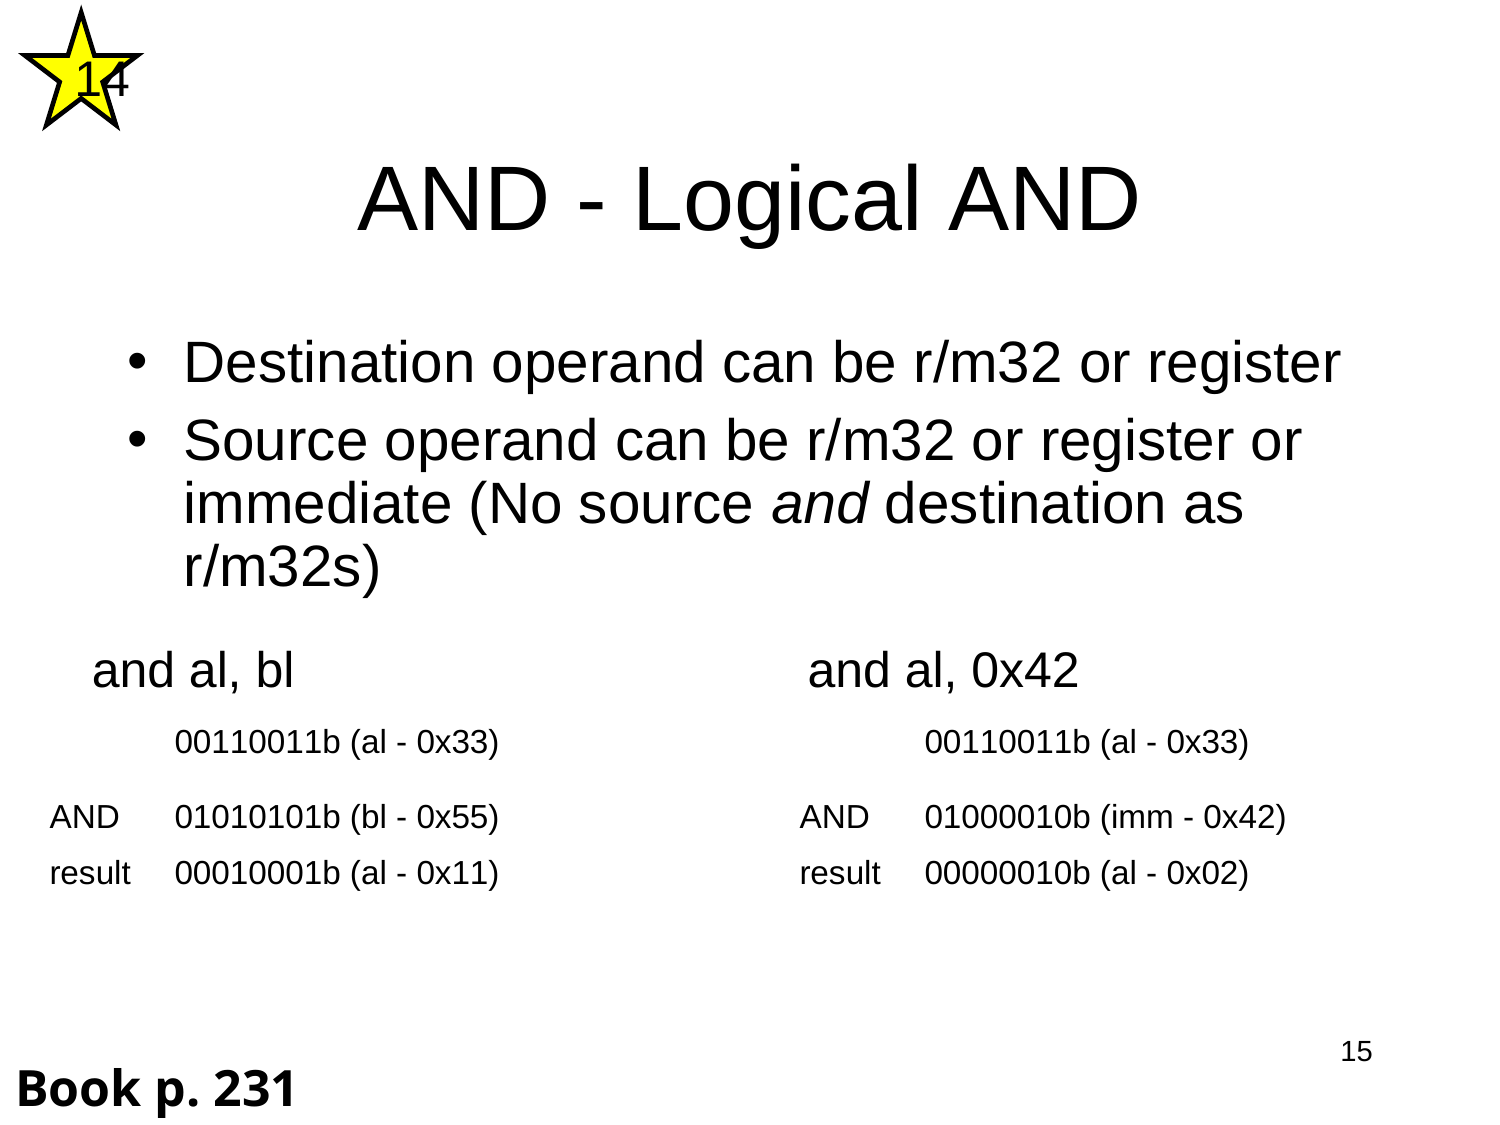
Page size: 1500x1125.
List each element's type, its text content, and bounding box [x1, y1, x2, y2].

table_header 00110011b (al - 0x33) [160, 713, 722, 788]
table_cell result [35, 843, 160, 899]
text_box and al, bl [77, 629, 310, 706]
table_cell AND [35, 788, 160, 843]
list Destination operand can be r/m32 or register Source operand can be r/m32 or register or immediate (No source and destination as r/m32s) [112, 324, 1388, 638]
text_box and al, 0x42 [792, 629, 1095, 706]
table_cell AND [785, 788, 910, 843]
title AND - Logical AND [112, 99, 1388, 288]
table_header 00110011b (al - 0x33) [910, 713, 1472, 788]
text_box Book p. 231 [0, 1049, 315, 1125]
table_cell 00010001b (al - 0x11) [160, 843, 722, 899]
text_box 14 [24, 12, 138, 125]
table_header [785, 713, 910, 788]
table_cell result [785, 843, 910, 899]
table_cell 01000010b (imm - 0x42) [910, 788, 1472, 843]
table_cell 00000010b (al - 0x02) [910, 843, 1472, 899]
table_cell 01010101b (bl - 0x55) [160, 788, 722, 843]
table_header [35, 713, 160, 788]
text_box <number> [1074, 1025, 1388, 1101]
